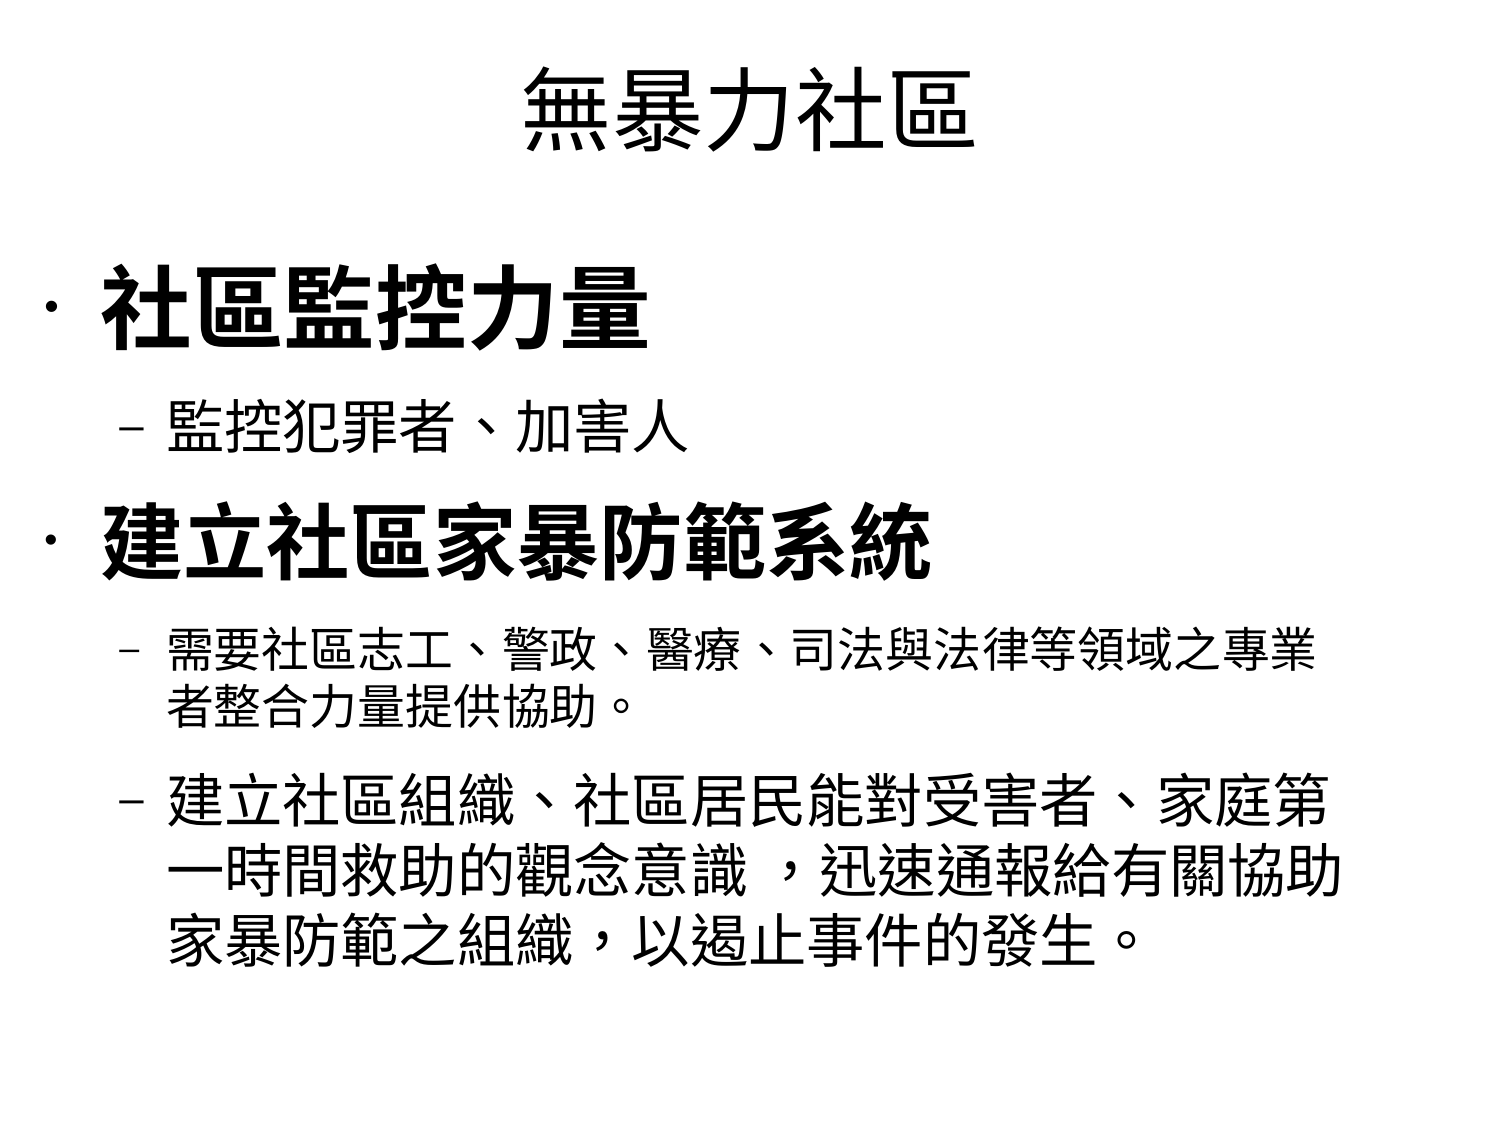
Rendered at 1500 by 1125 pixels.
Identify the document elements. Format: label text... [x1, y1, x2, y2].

title 無暴力社區 [75, 45, 1425, 233]
list 社區監控力量 監控犯罪者、加害人 建立社區家暴防範系統 需要社區志工、警政、醫療、司法與法律等領域之專業者整合力量提供協助。 建立社區組織、社區居民能對受害者、家庭第一時間救助的觀念意識 ，迅速通報給有關協助家暴防範之組織，以遏止事件的發生。 [29, 243, 1380, 986]
